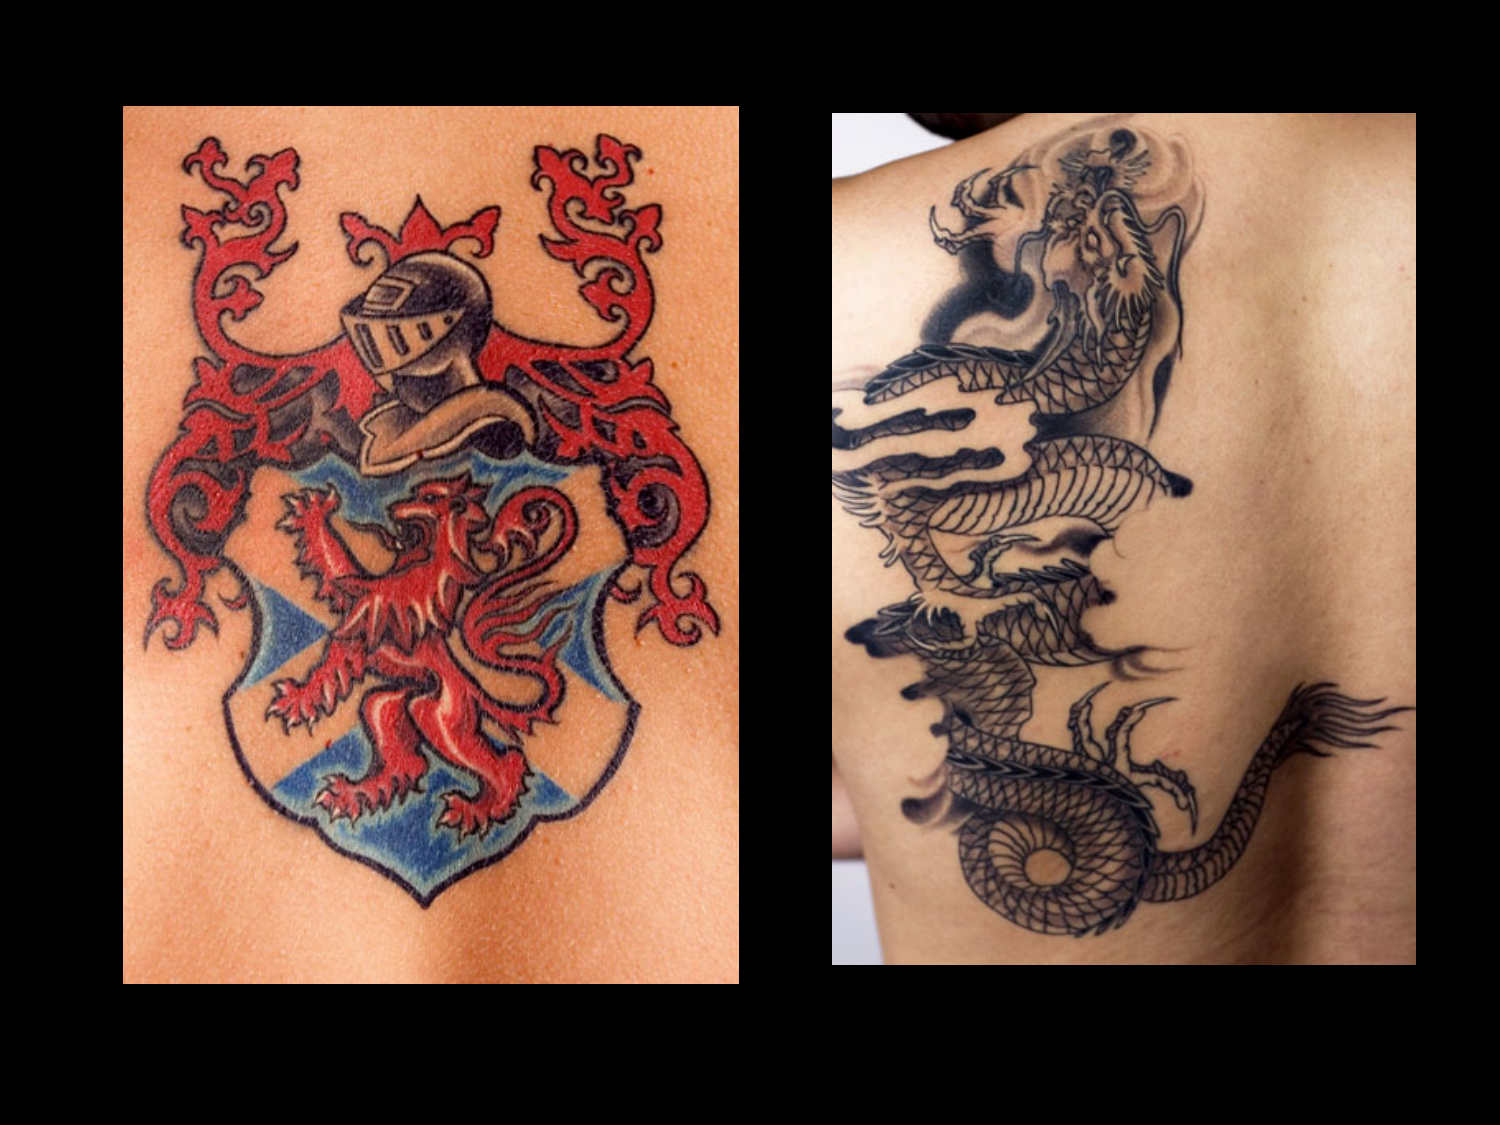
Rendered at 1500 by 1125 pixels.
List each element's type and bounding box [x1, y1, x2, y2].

picture [123, 106, 739, 984]
picture [832, 113, 1416, 965]
